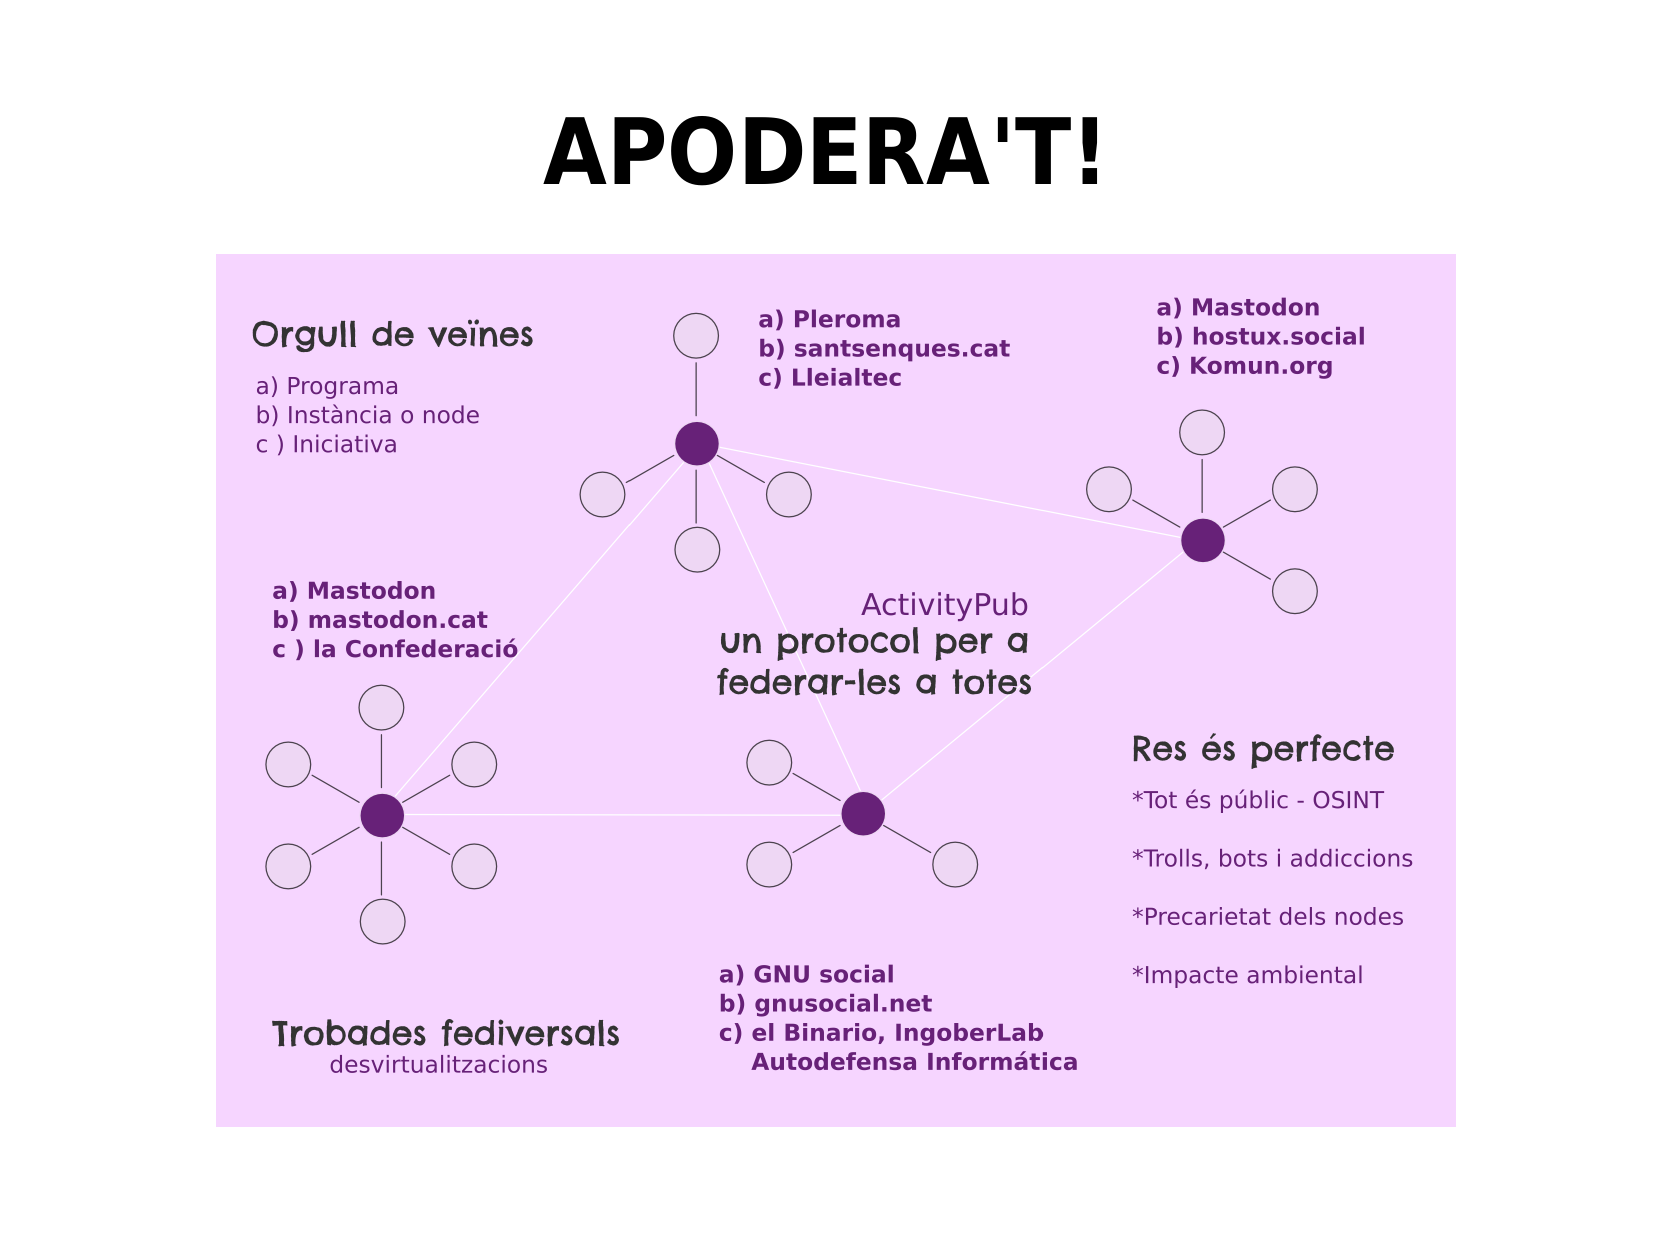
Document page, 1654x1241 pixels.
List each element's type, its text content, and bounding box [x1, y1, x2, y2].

title APODERA'T! [82, 49, 1571, 257]
picture [216, 254, 1456, 1127]
